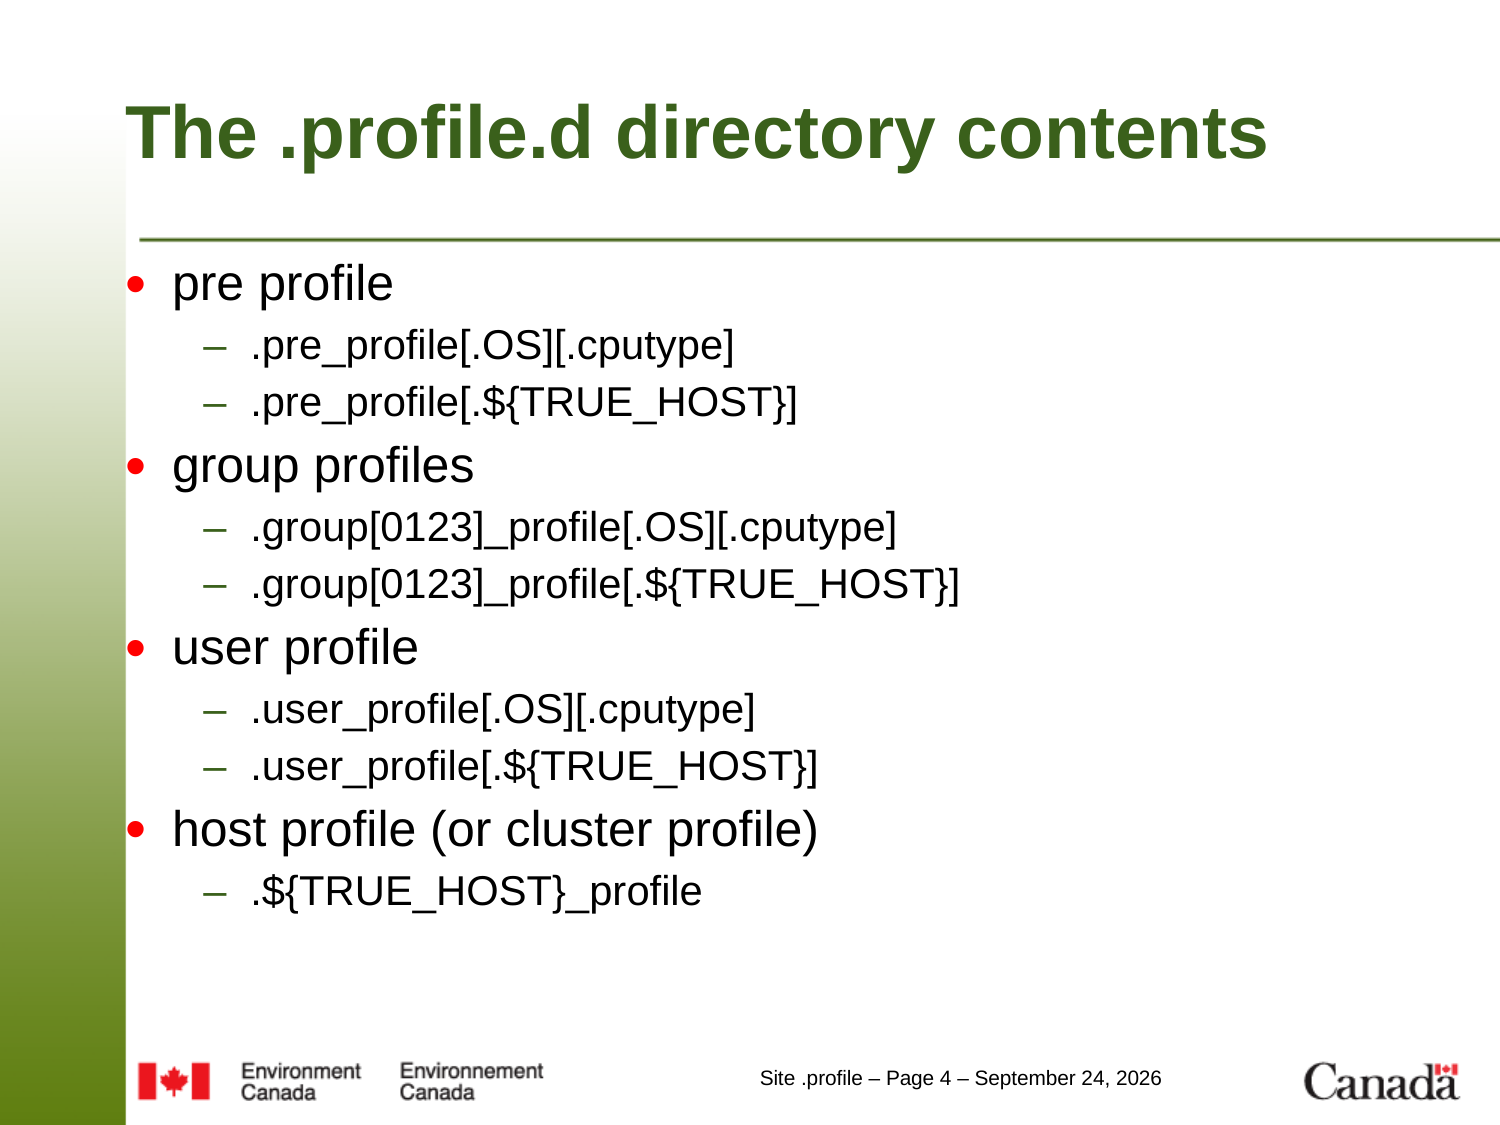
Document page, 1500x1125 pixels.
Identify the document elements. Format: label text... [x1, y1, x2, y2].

picture [0, 0, 1500, 1125]
list pre profile .pre_profile[.OS][.cputype] .pre_profile[.${TRUE_HOST}] group profiles .group[0123]_profile[.OS][.cputype] .group[0123]_profile[.${TRUE_HOST}] user profile .user_profile[.OS][.cputype] .user_profile[.${TRUE_HOST}] host profile (or cluster profile) .${TRUE_HOST}_profile [125, 255, 1463, 1009]
title The .profile.d directory contents [125, 52, 1463, 213]
